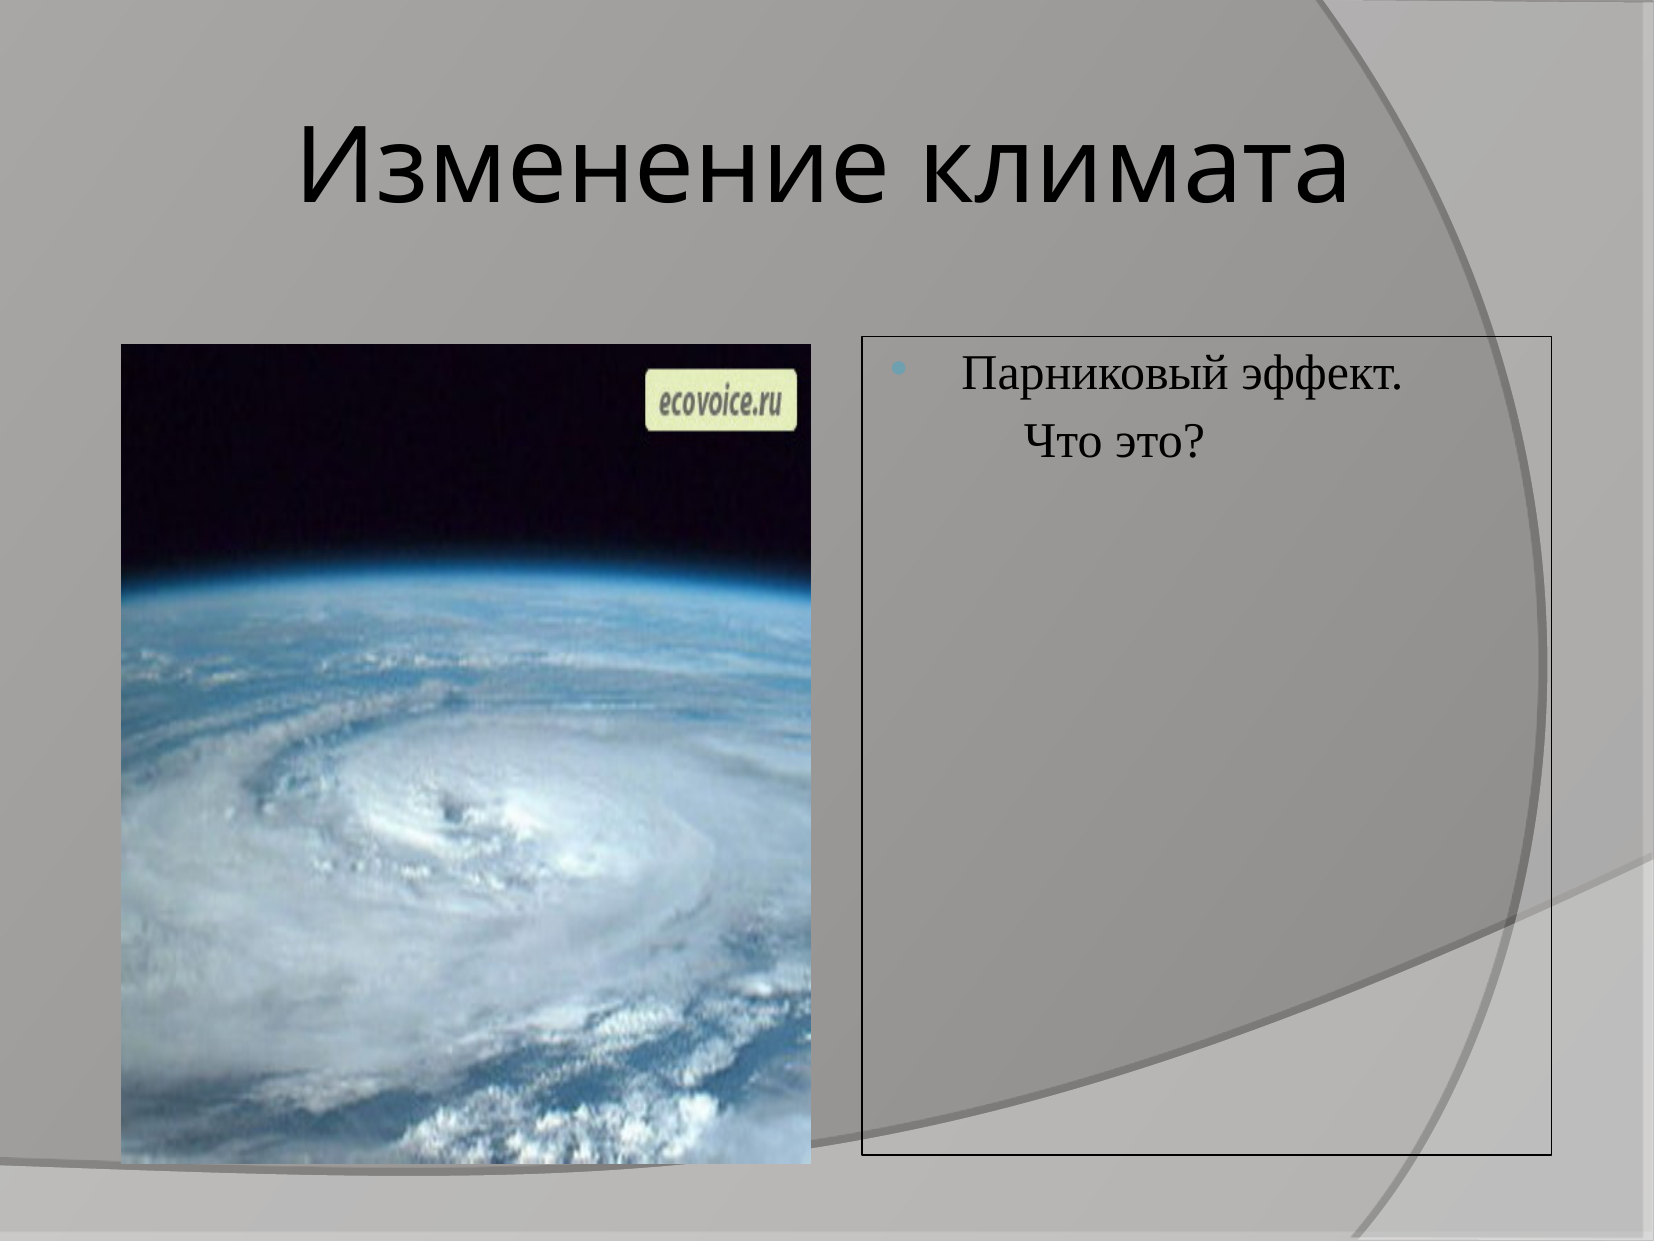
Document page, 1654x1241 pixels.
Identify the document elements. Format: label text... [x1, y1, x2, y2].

title Изменение климата [118, 64, 1531, 258]
picture [121, 344, 811, 1164]
list Парниковый эффект. Что это? [862, 336, 1552, 1156]
